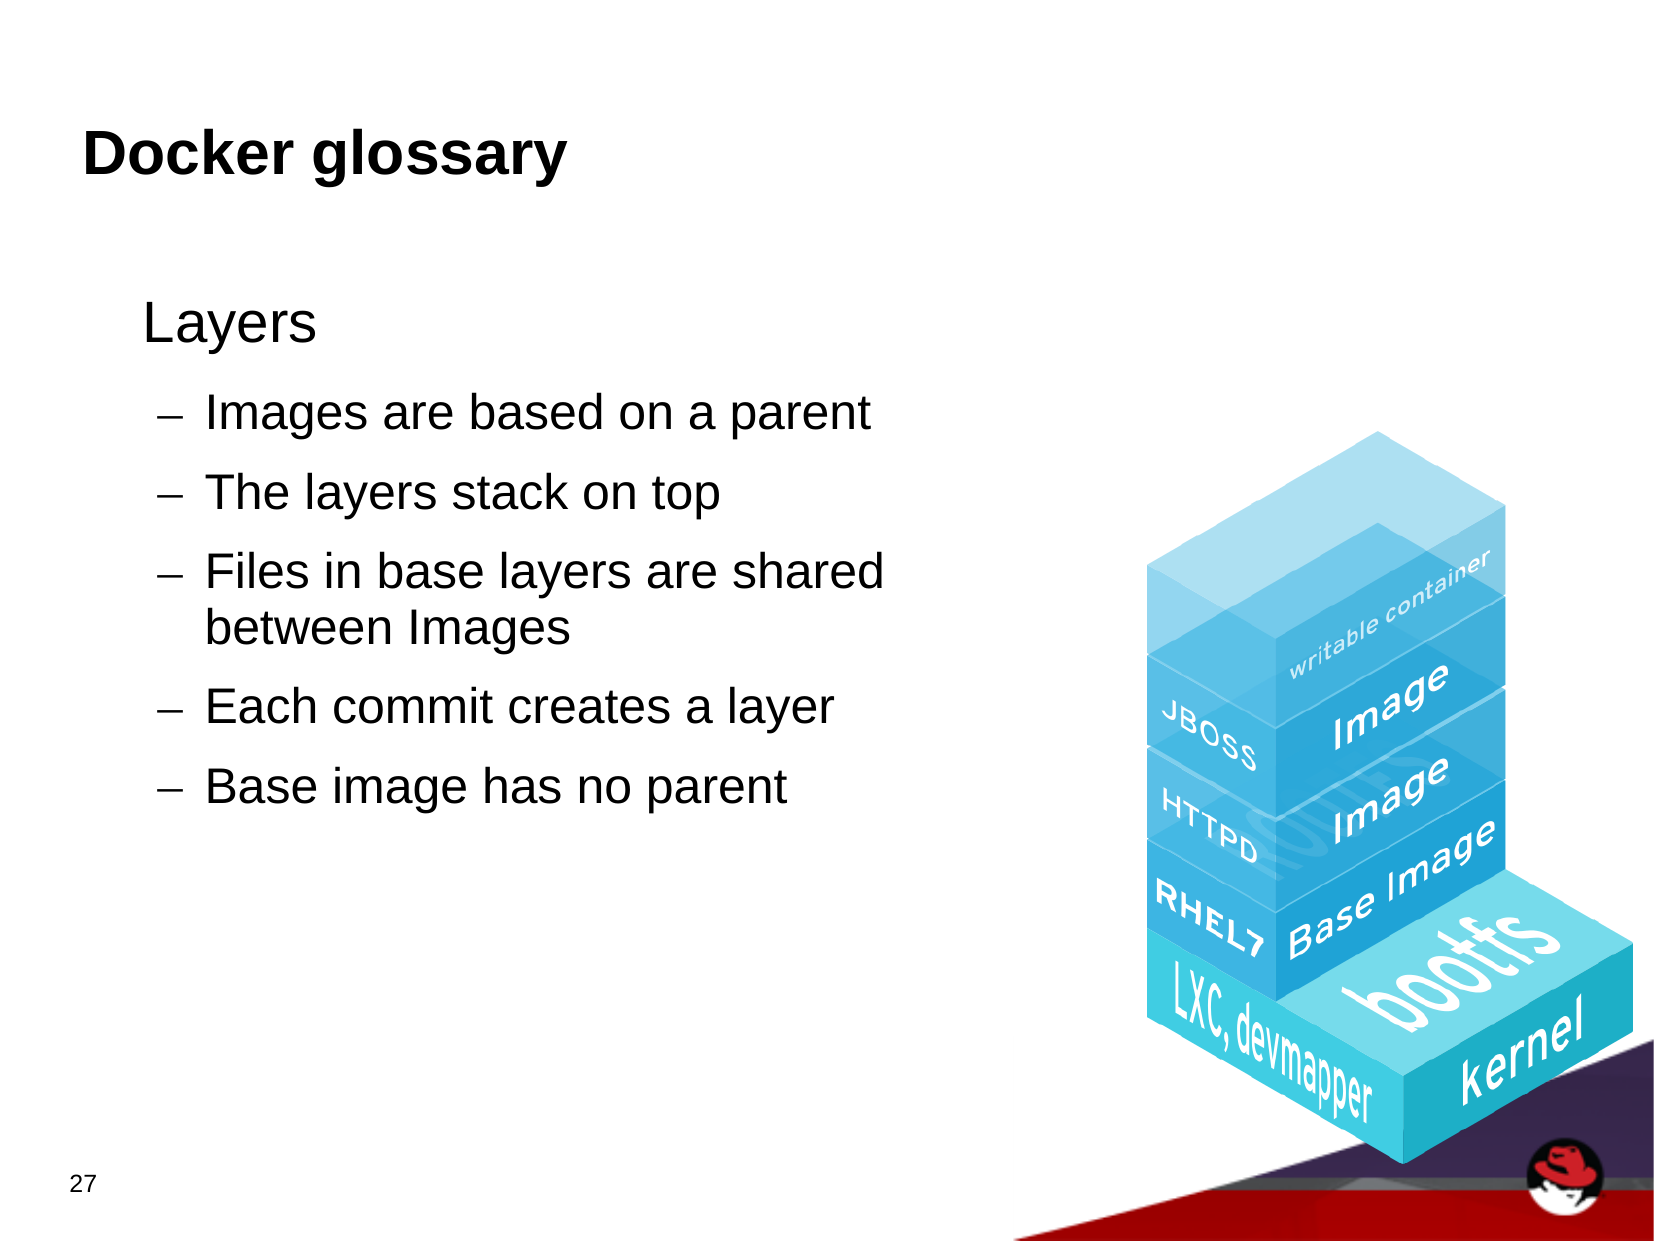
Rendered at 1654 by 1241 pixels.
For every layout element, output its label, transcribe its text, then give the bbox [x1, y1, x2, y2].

picture [1012, 431, 1654, 1241]
title Docker glossary [82, 49, 1571, 257]
list Layers Images are based on a parent The layers stack on top Files in base layers are shared between Images Each commit creates a layer Base image has no parent [82, 290, 1571, 995]
